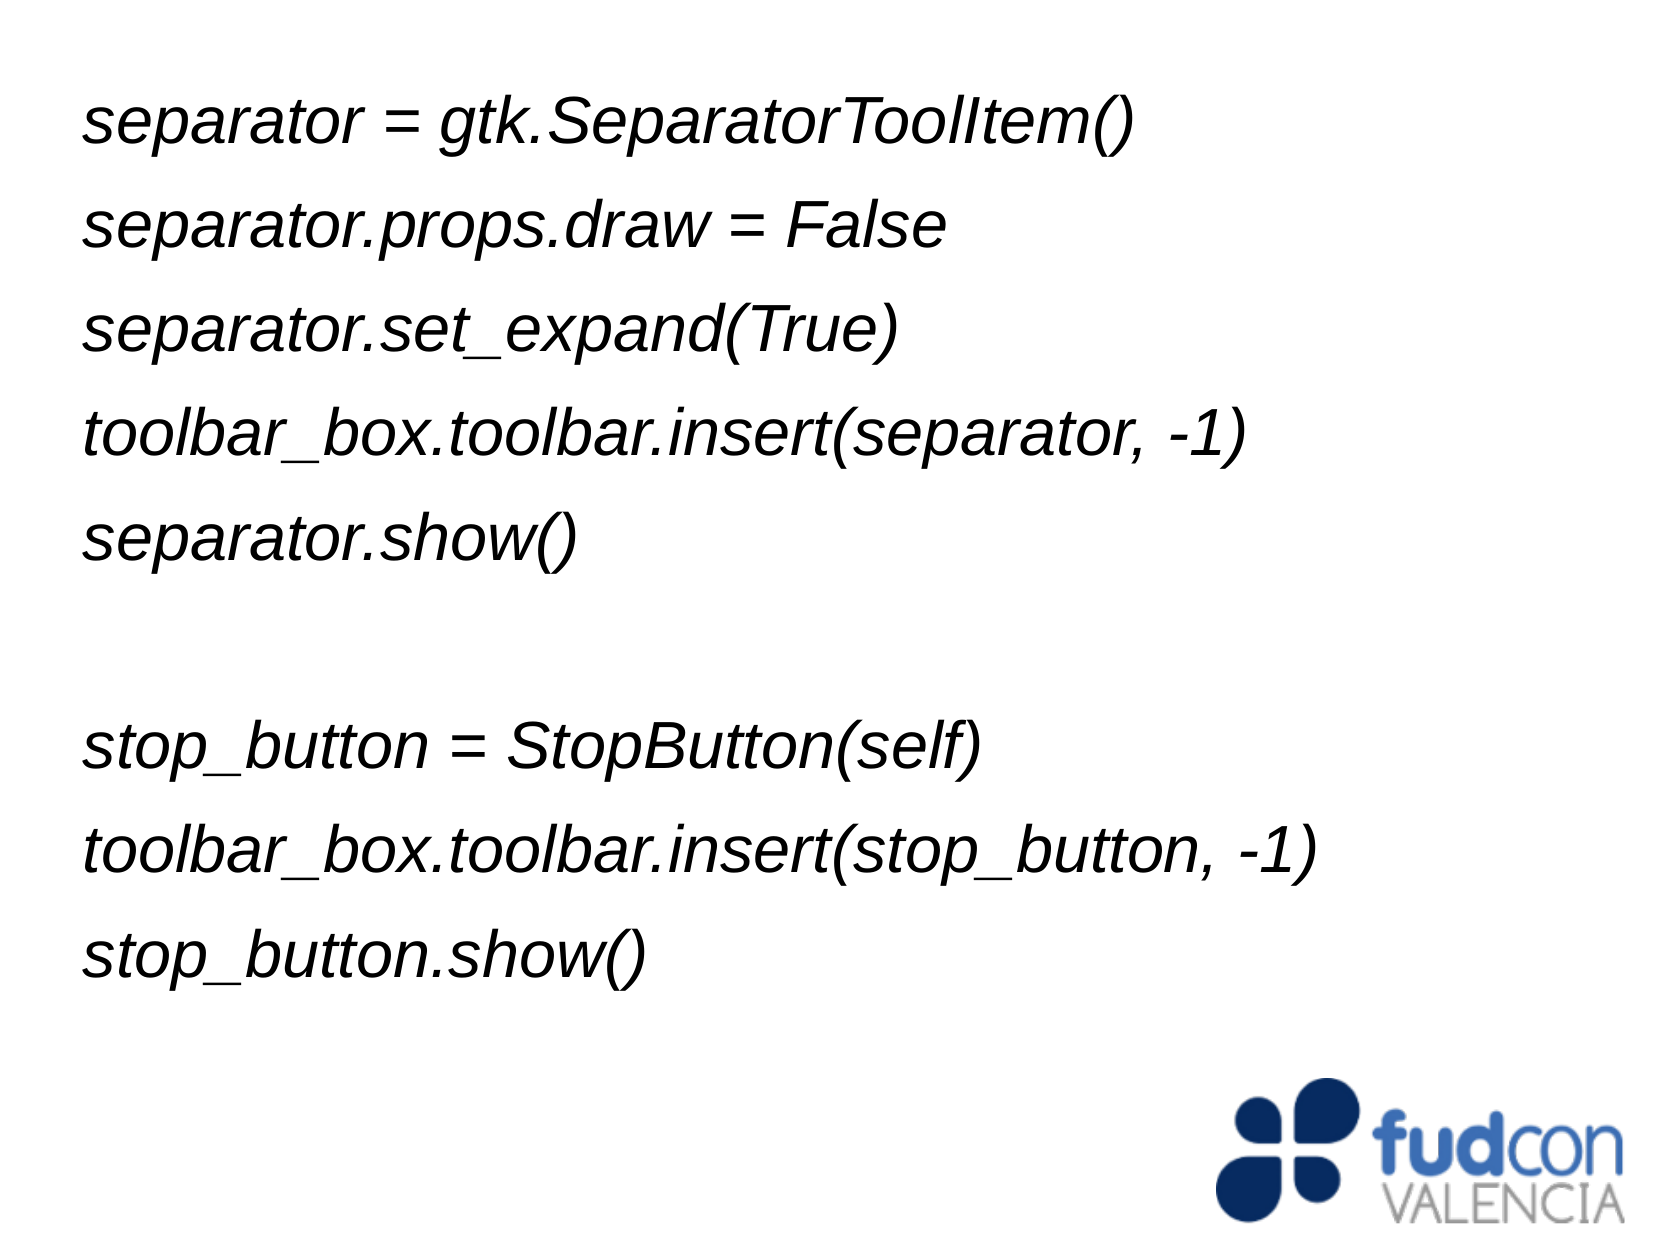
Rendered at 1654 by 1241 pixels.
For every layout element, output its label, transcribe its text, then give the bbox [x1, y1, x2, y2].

list separator = gtk.SeparatorToolItem() separator.props.draw = False separator.set_expand(True) toolbar_box.toolbar.insert(separator, -1) separator.show() stop_button = StopButton(self) toolbar_box.toolbar.insert(stop_button, -1) stop_button.show() [82, 82, 1571, 1109]
picture [1216, 1078, 1643, 1230]
